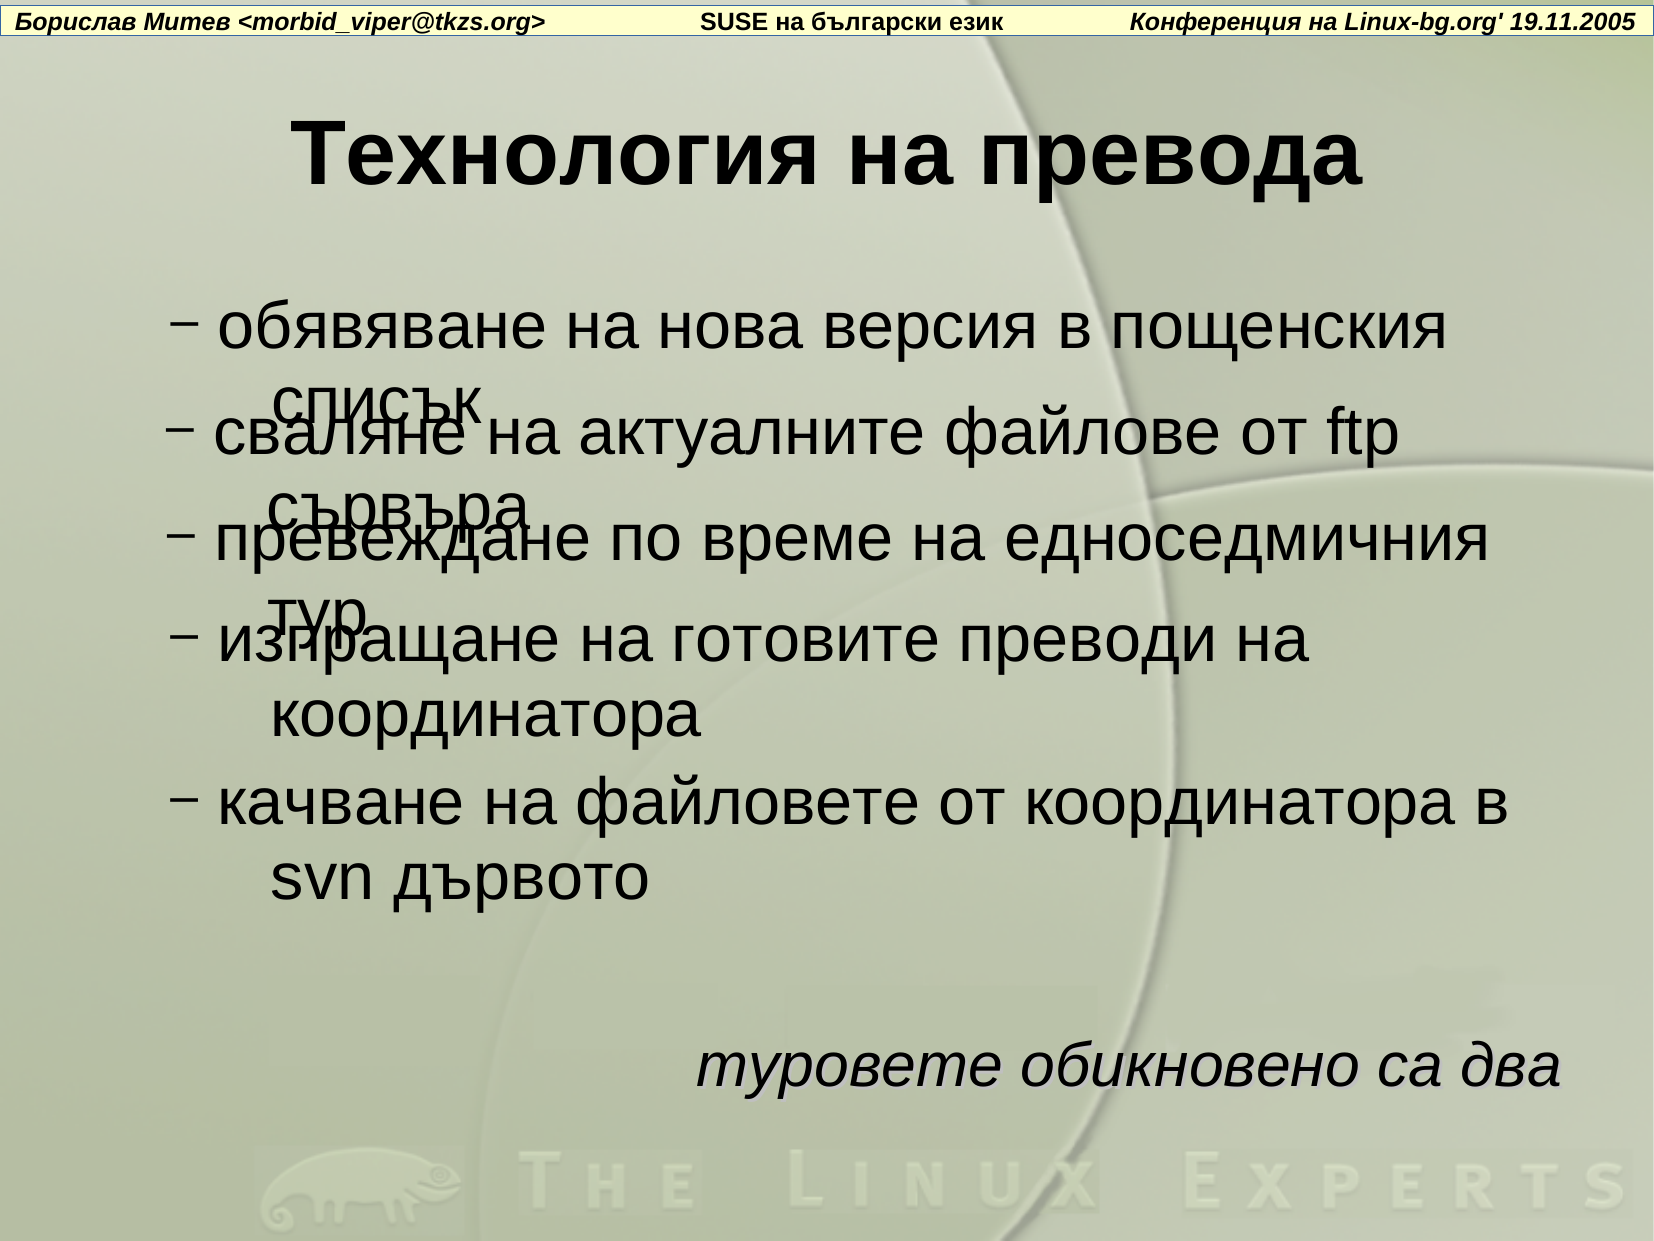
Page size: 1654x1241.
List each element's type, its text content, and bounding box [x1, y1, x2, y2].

picture [0, 0, 1654, 5]
text_box превеждане по време на едноседмичния тур [54, 500, 1557, 576]
text_box туровете обикновено са два [79, 1022, 1579, 1108]
text_box качване на файловете от координатора в svn дървото [58, 764, 1579, 914]
text_box изпращане на готовите преводи на координатора [58, 600, 1608, 751]
text_box обявяване на нова версия в пощенския списък [58, 287, 1624, 363]
text_box сваляне на актуалните файлове от ftp сървъра [53, 394, 1629, 470]
title Технология на превода [82, 49, 1571, 257]
picture [0, 36, 1654, 1241]
